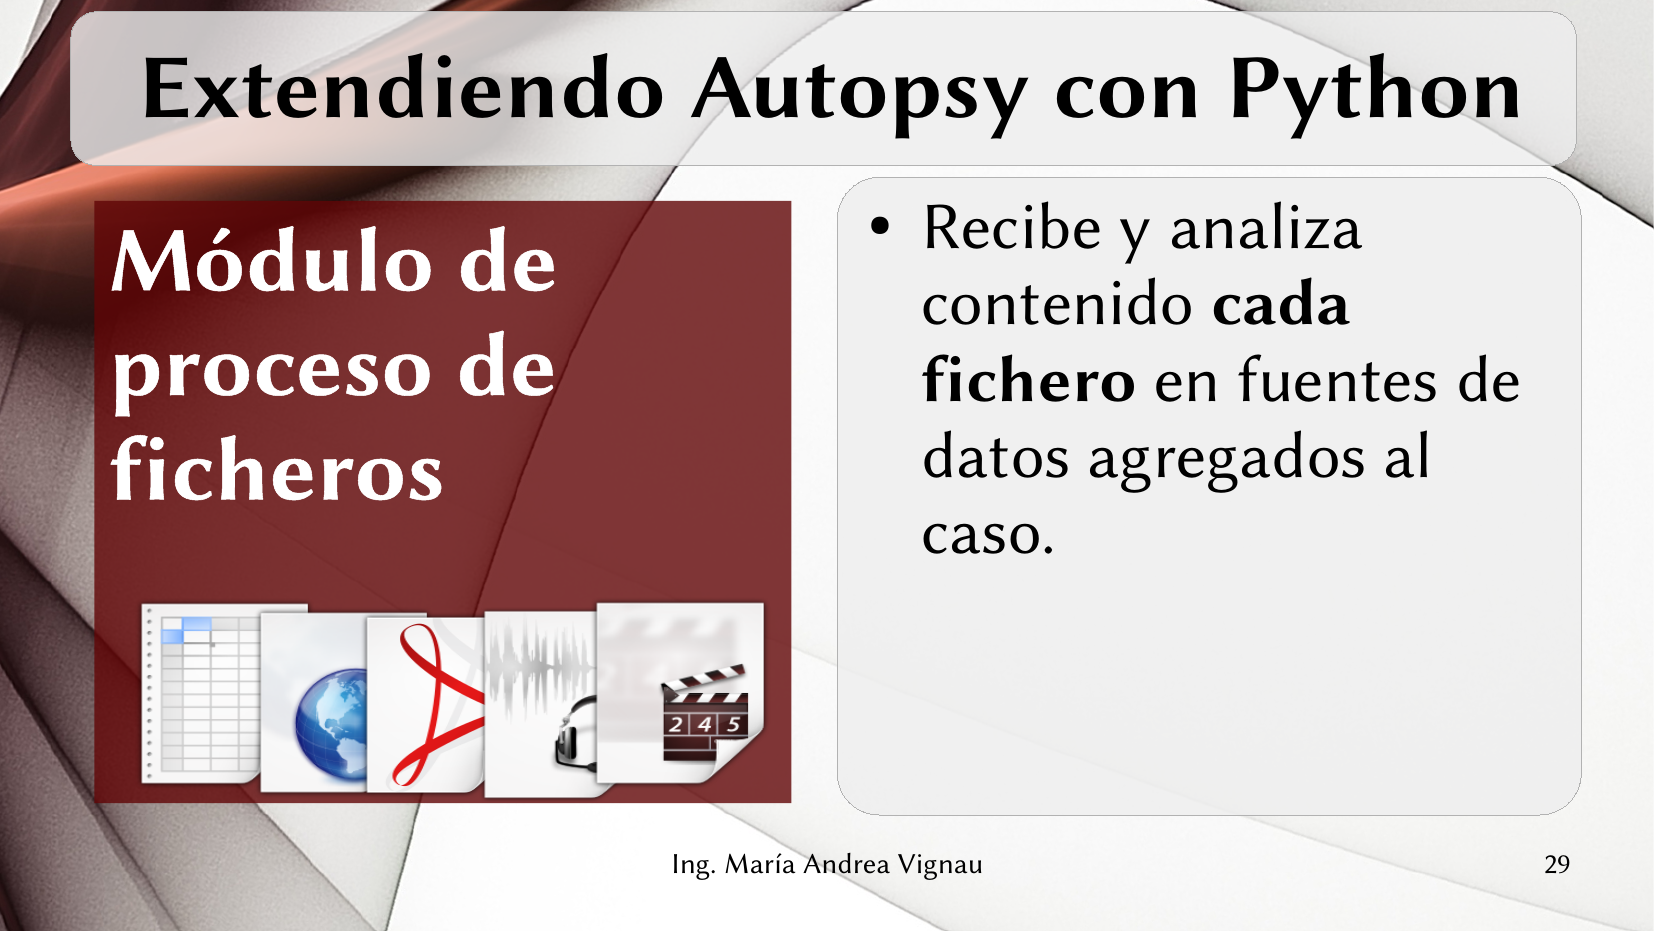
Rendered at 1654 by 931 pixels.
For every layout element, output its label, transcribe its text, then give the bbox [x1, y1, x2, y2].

text_box Módulo de proceso de ficheros [94, 200, 792, 804]
picture [0, 0, 1654, 931]
title Extendiendo Autopsy con Python [82, 10, 1583, 166]
text_box Módulo de proceso de ficheros [692, 797, 792, 804]
list Recibe y analiza contenido cada fichero en fuentes de datos agregados al caso. [850, 188, 1577, 804]
